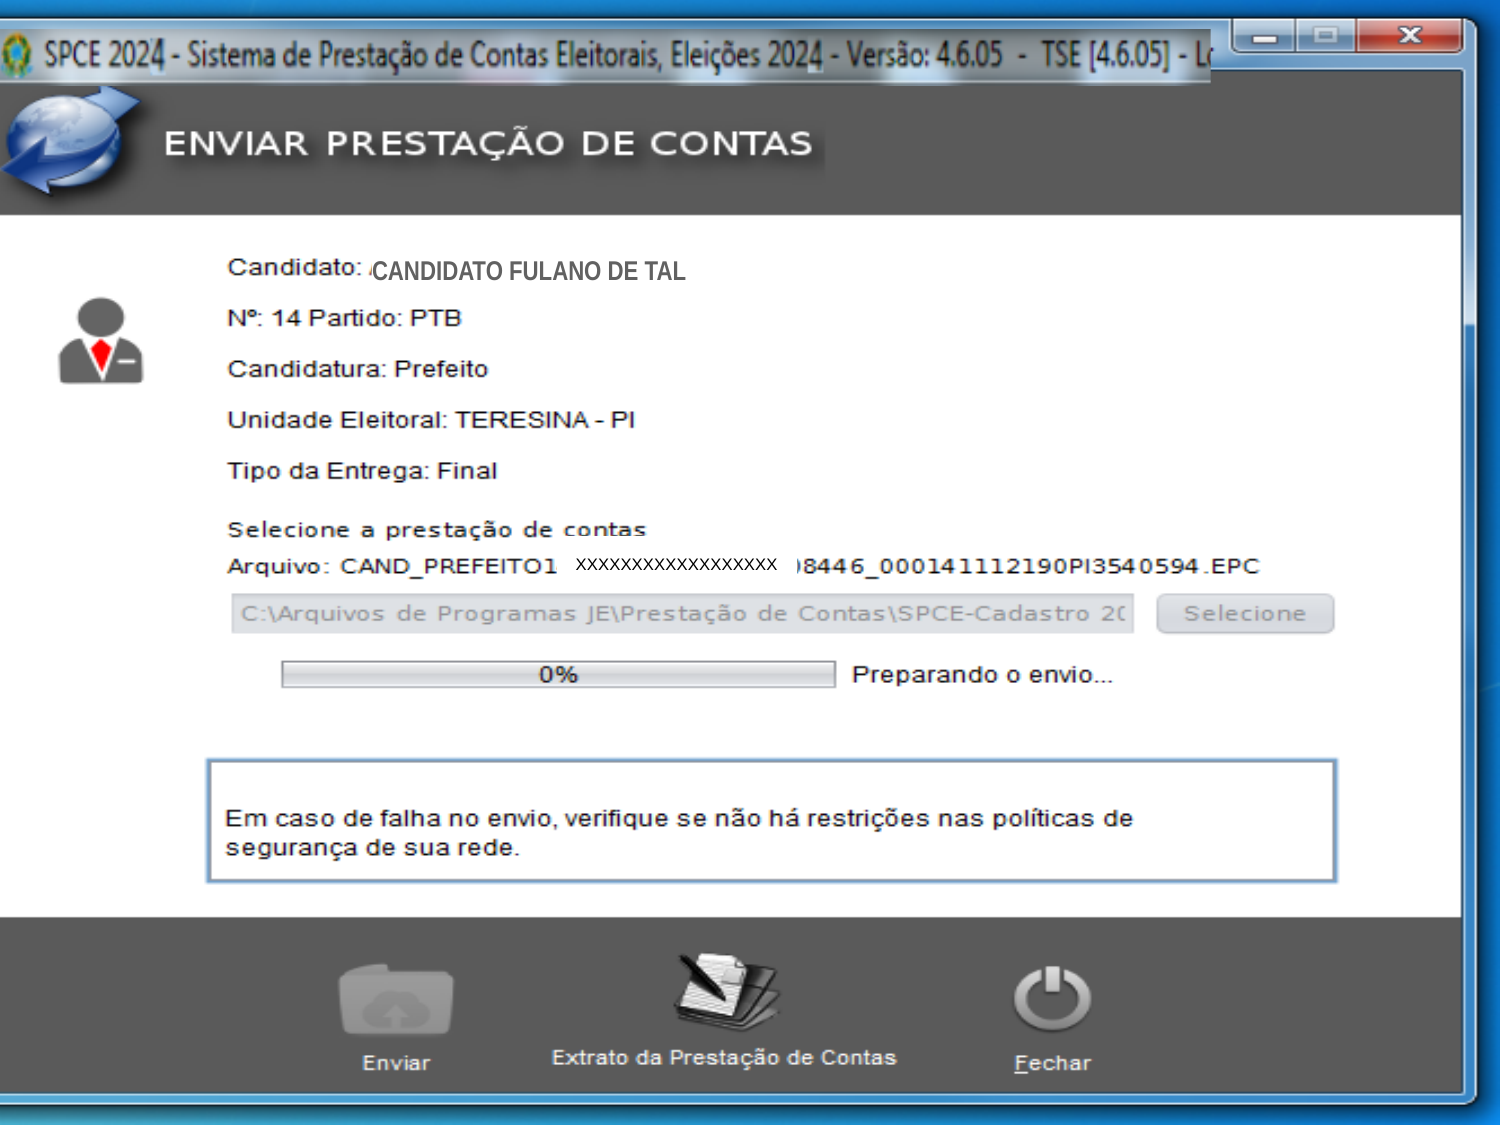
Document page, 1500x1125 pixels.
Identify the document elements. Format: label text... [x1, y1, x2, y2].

picture [0, 0, 1500, 1125]
text_box CANDIDATO FULANO DE TAL [372, 240, 993, 300]
text_box XXXXXXXXXXXXXXXXXX [558, 537, 796, 591]
